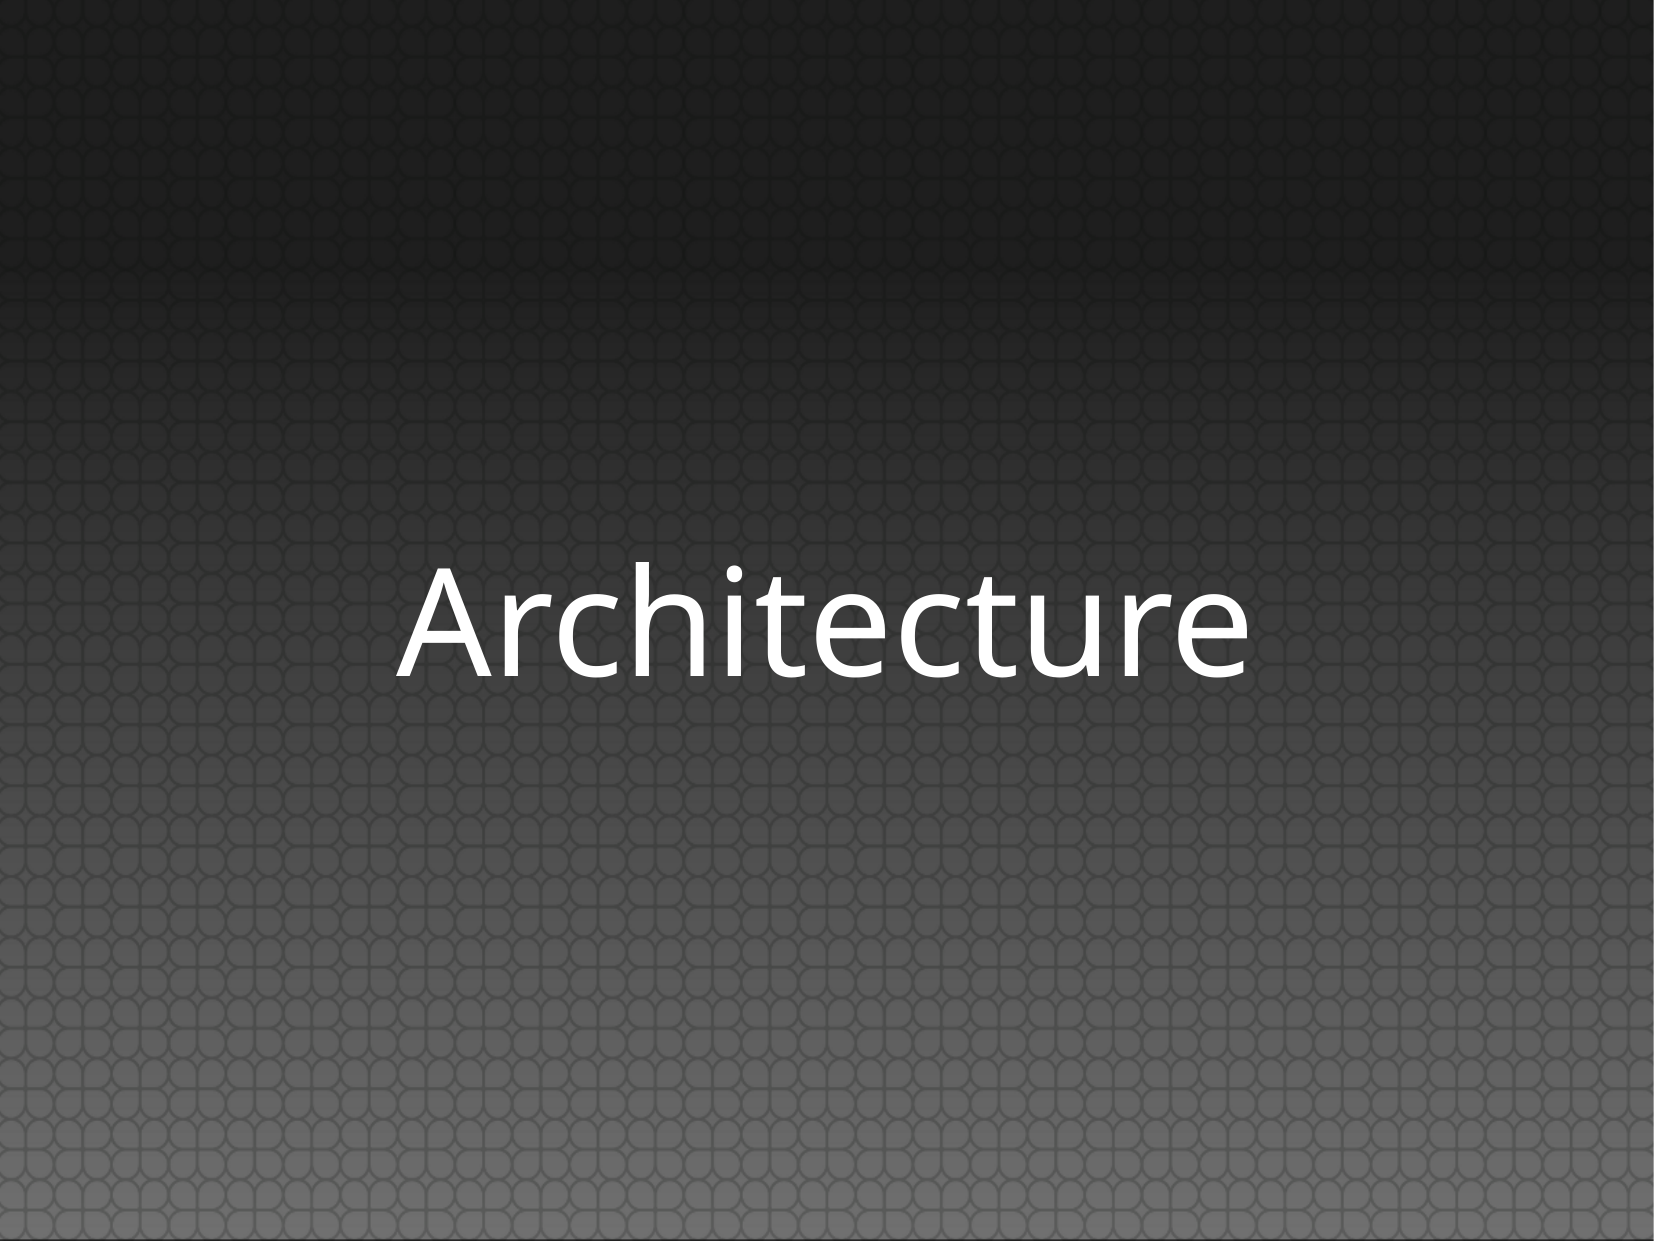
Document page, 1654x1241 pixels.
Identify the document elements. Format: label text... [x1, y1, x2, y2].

picture [0, 0, 1654, 1241]
title Architecture [75, 525, 1564, 713]
